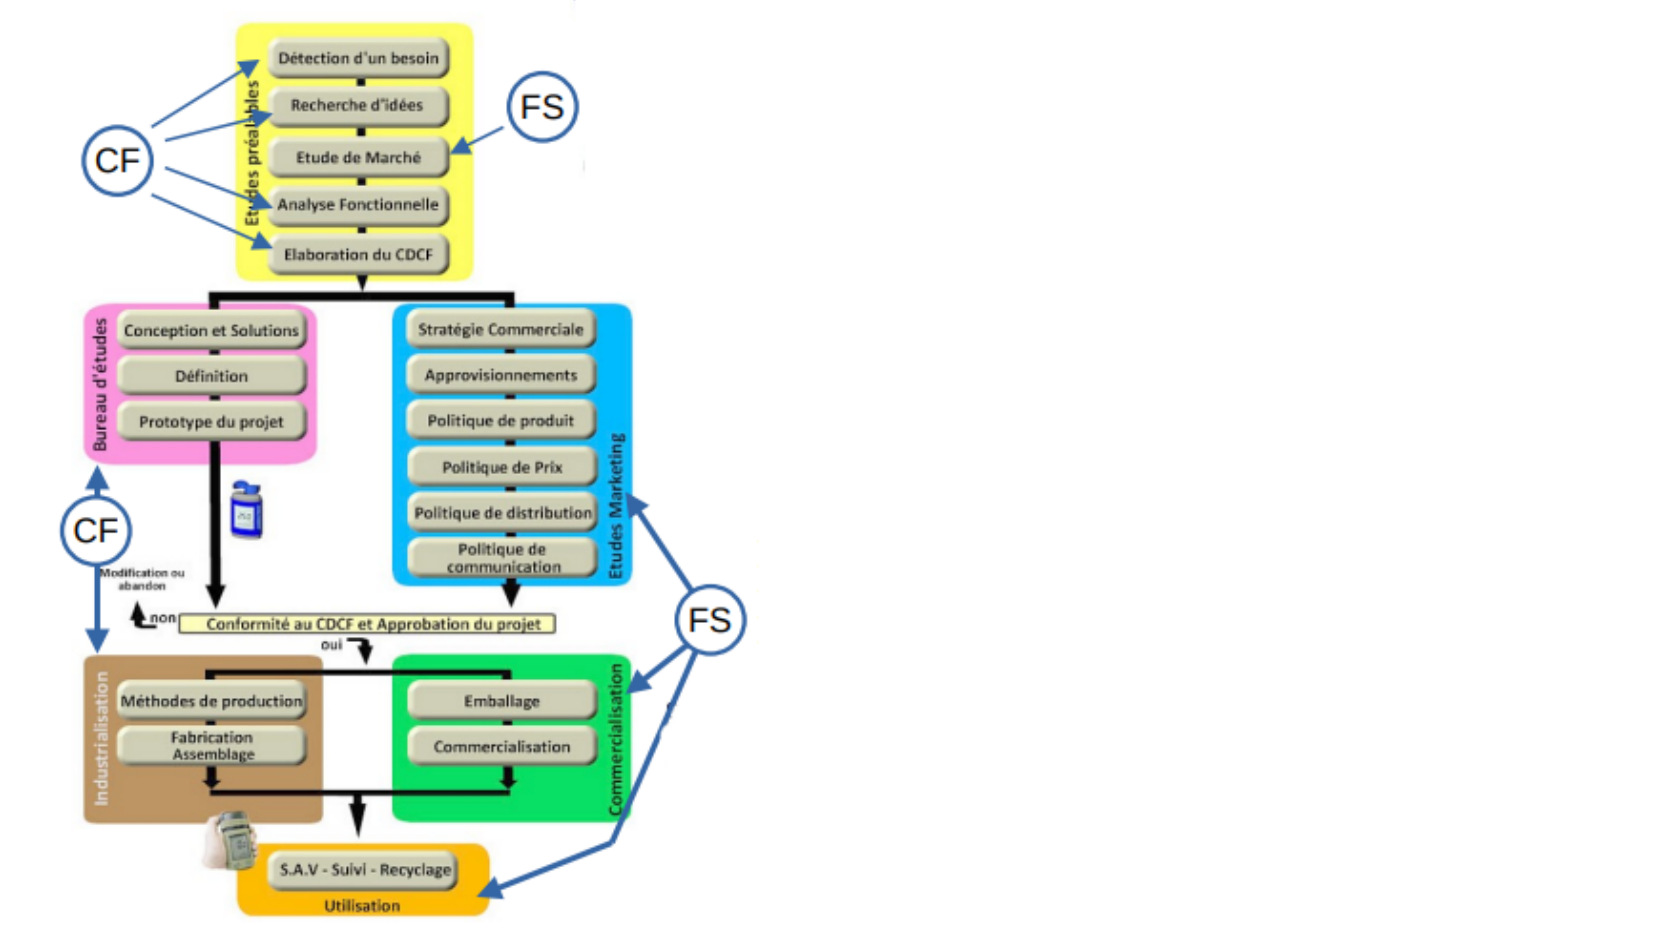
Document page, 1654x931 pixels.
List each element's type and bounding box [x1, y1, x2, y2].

picture [53, 0, 759, 928]
